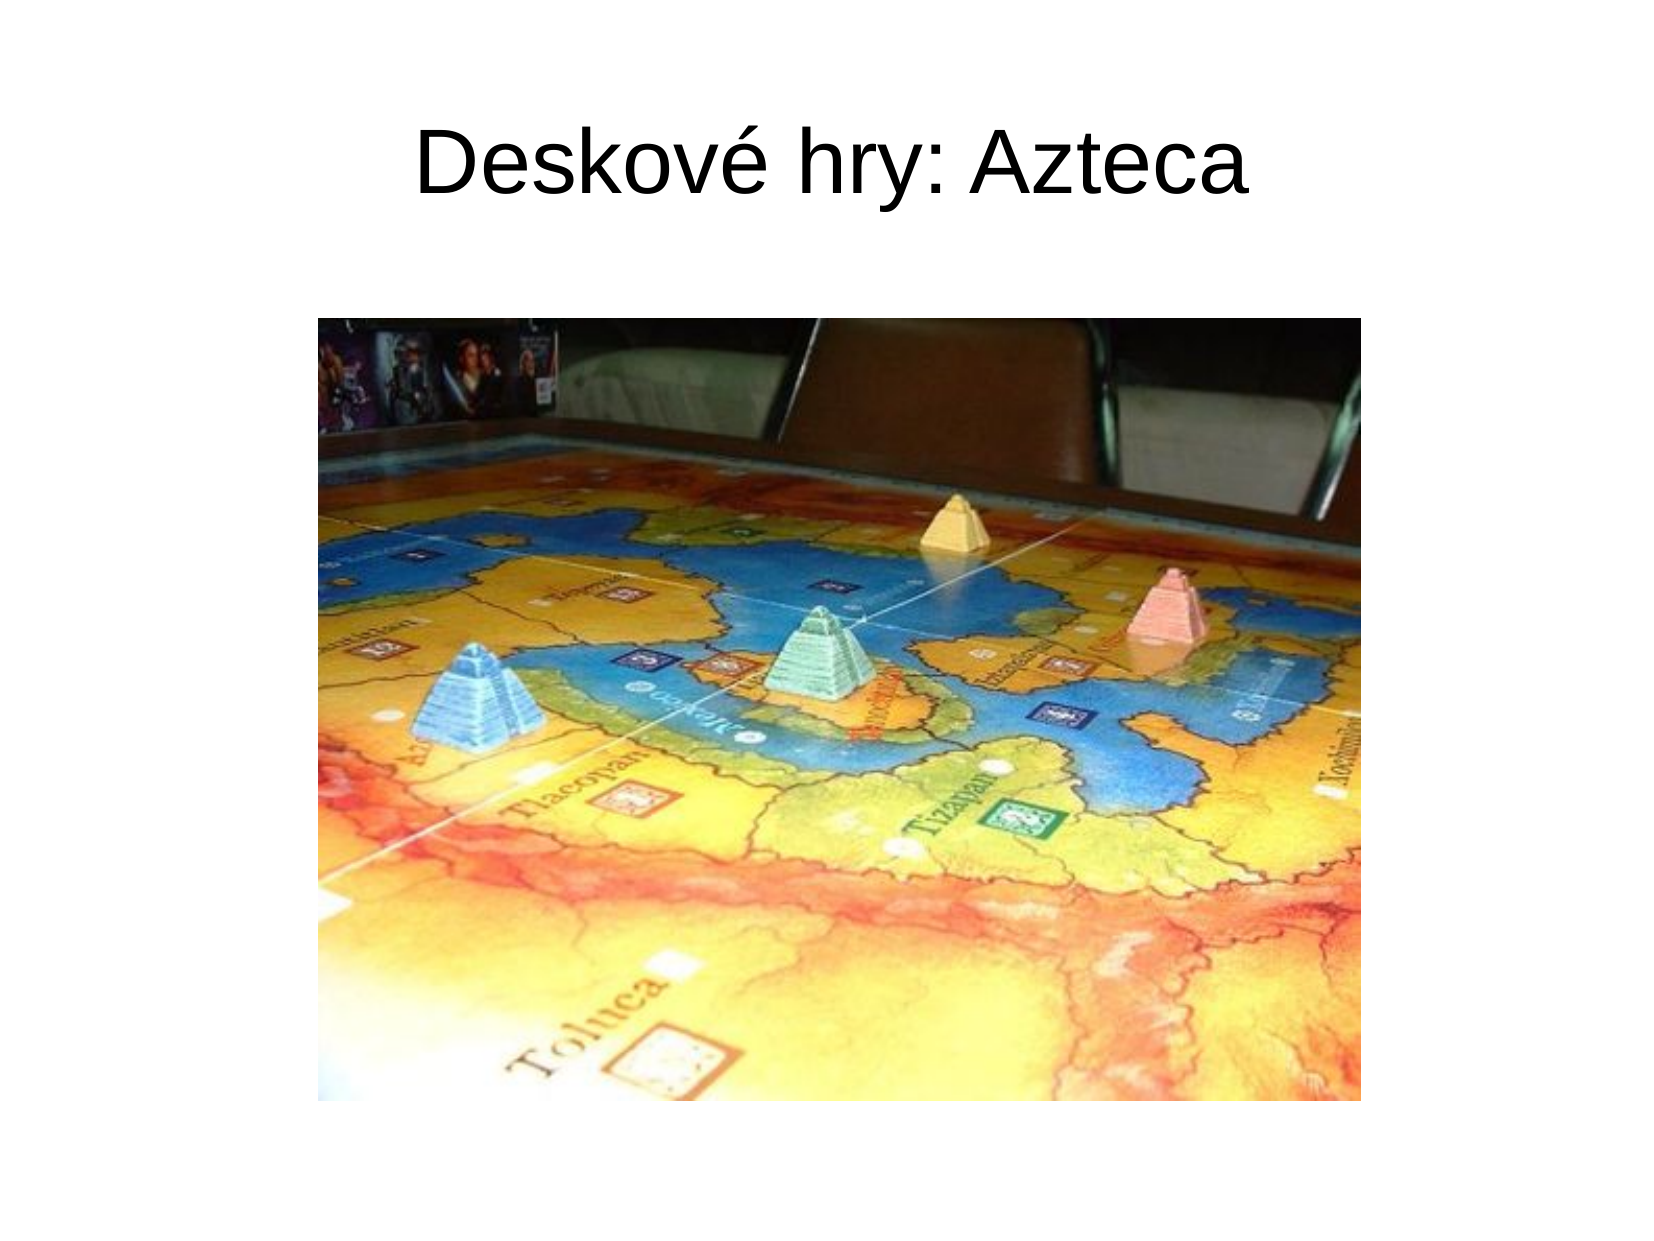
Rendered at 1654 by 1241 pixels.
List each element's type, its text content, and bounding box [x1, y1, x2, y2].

title Deskové hry: Azteca [88, 76, 1577, 237]
picture [318, 318, 1361, 1101]
